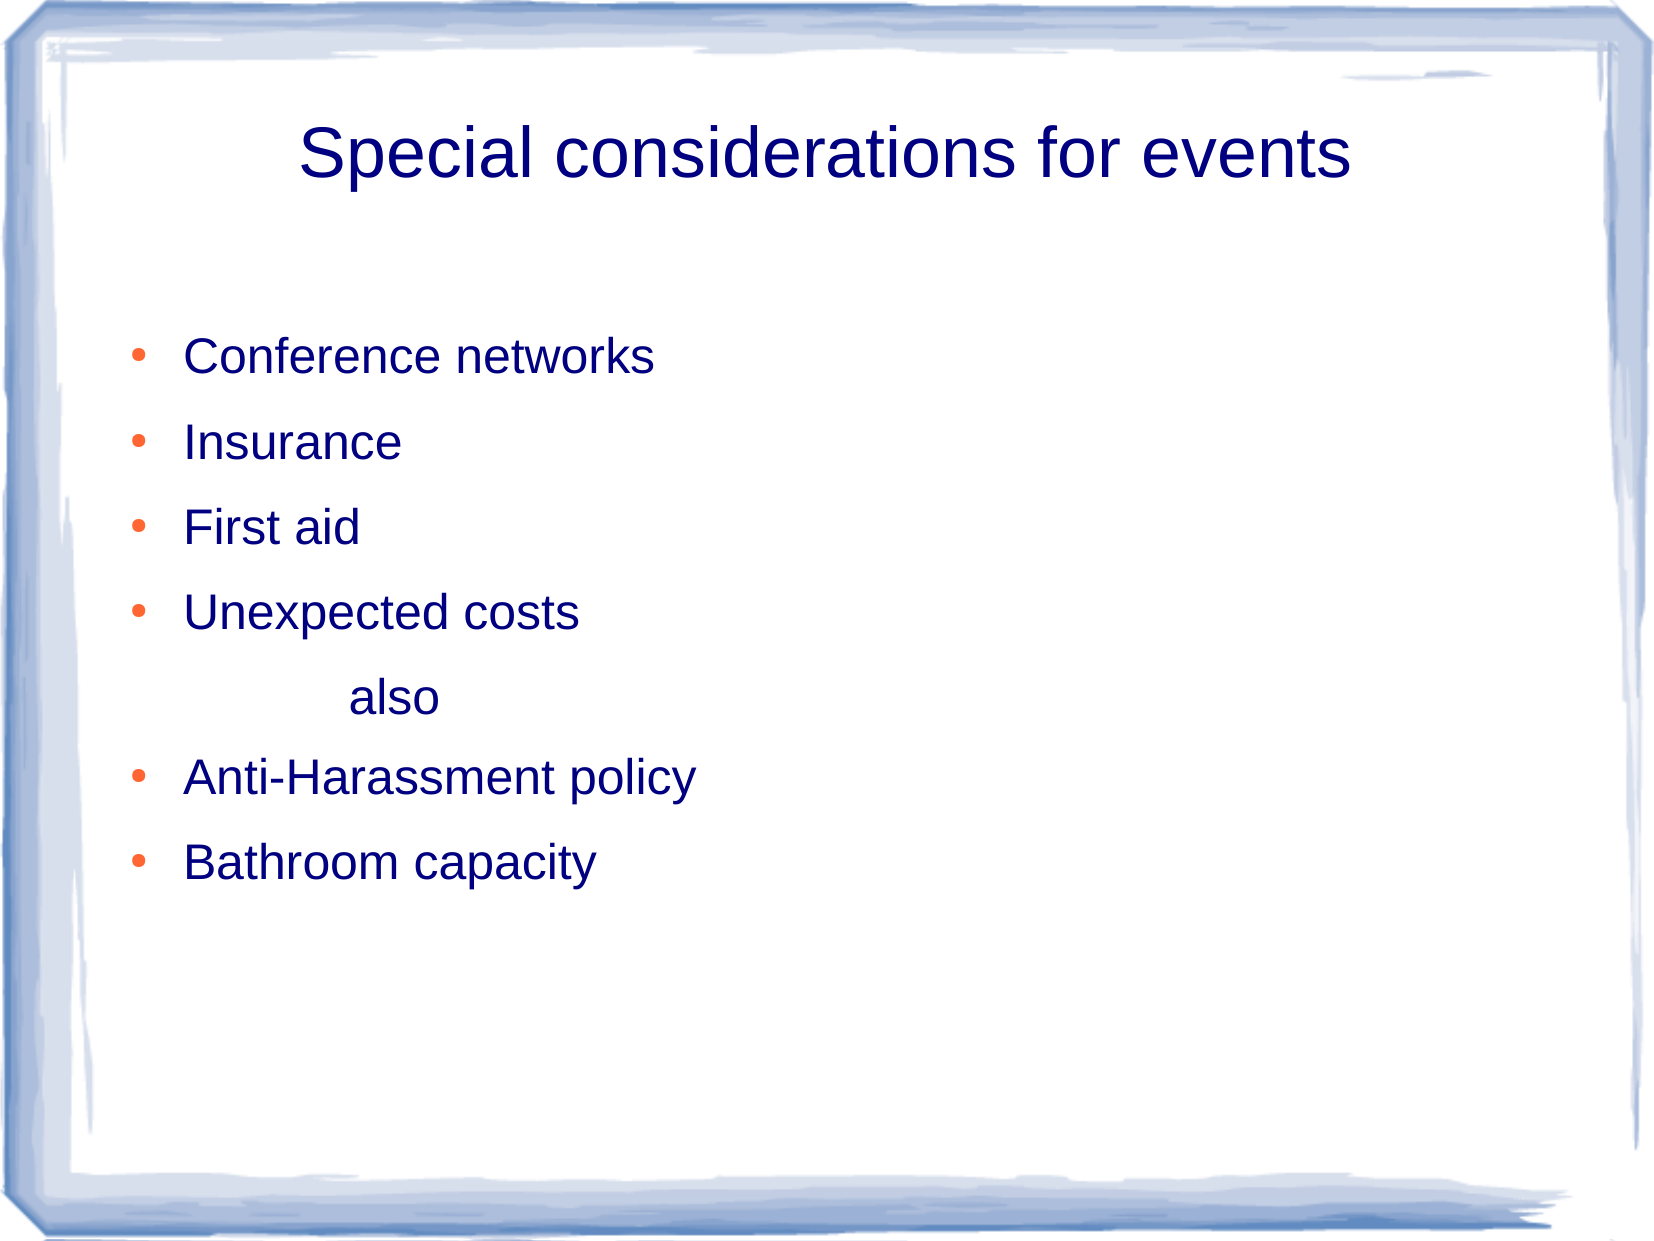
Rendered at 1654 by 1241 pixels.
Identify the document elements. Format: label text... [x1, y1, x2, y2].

title Special considerations for events [82, 49, 1571, 257]
list Conference networks Insurance First aid Unexpected costs also Anti-Harassment policy Bathroom capacity [112, 328, 1565, 1061]
picture [0, 0, 1654, 1241]
